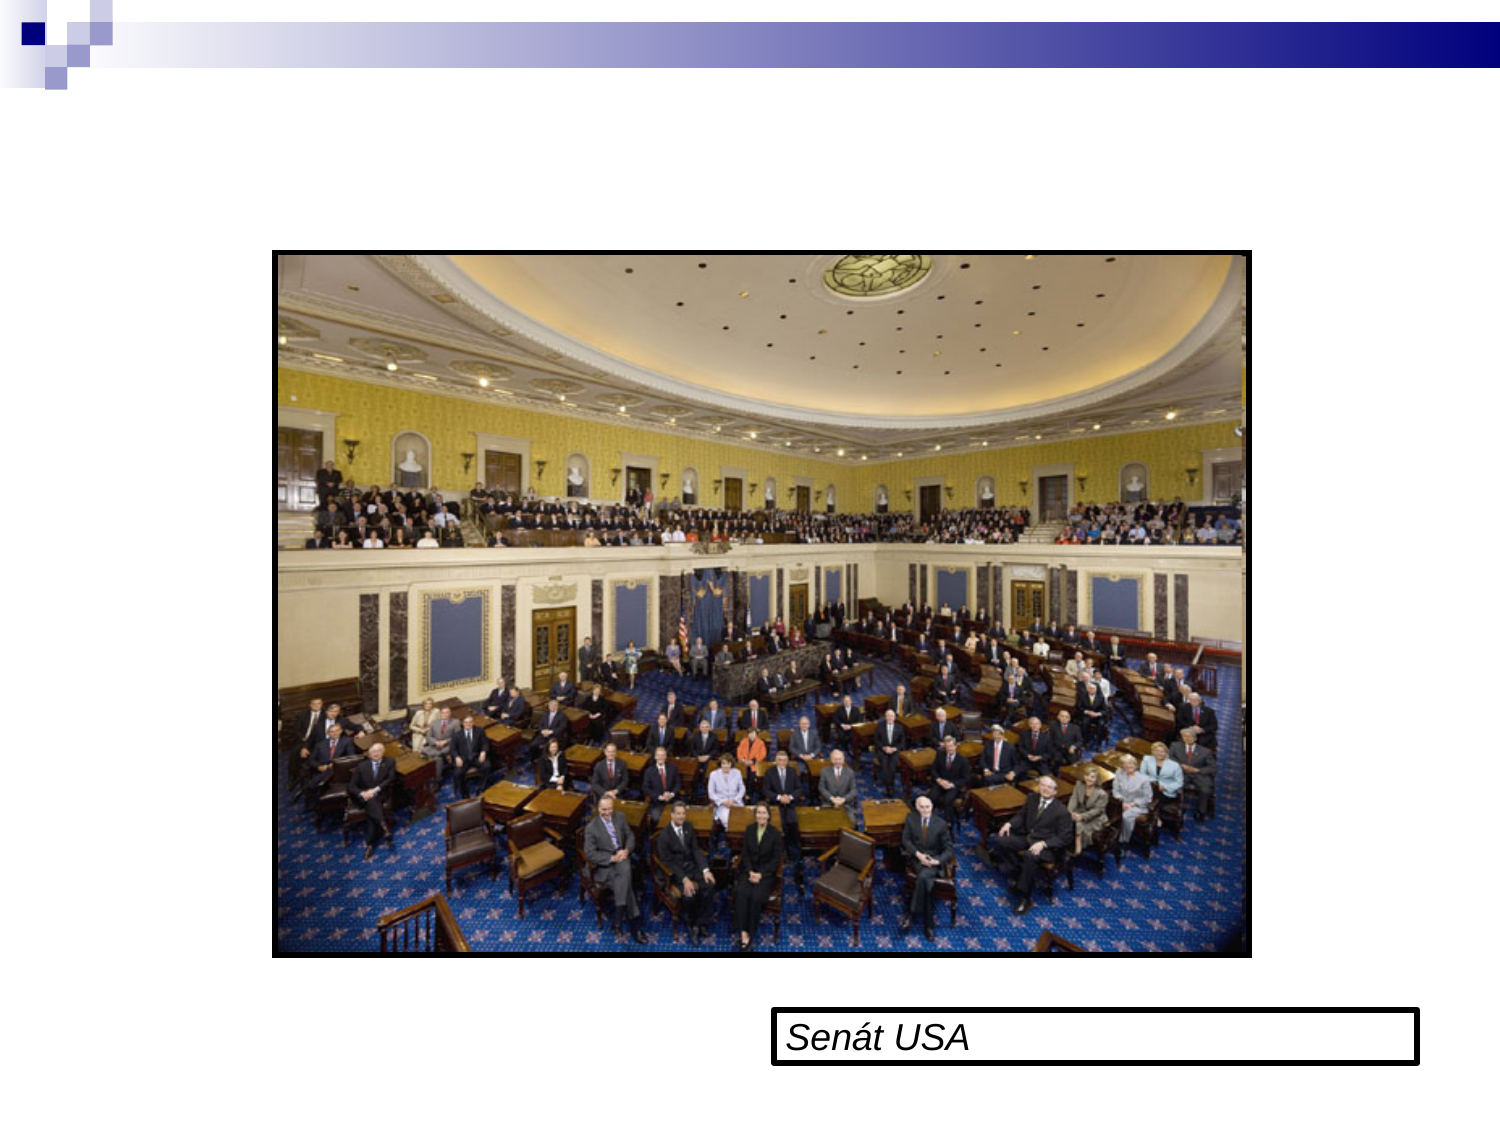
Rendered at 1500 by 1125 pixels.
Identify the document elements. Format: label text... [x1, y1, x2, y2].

picture [277, 255, 1247, 953]
text_box Senát USA [773, 1009, 1418, 1063]
